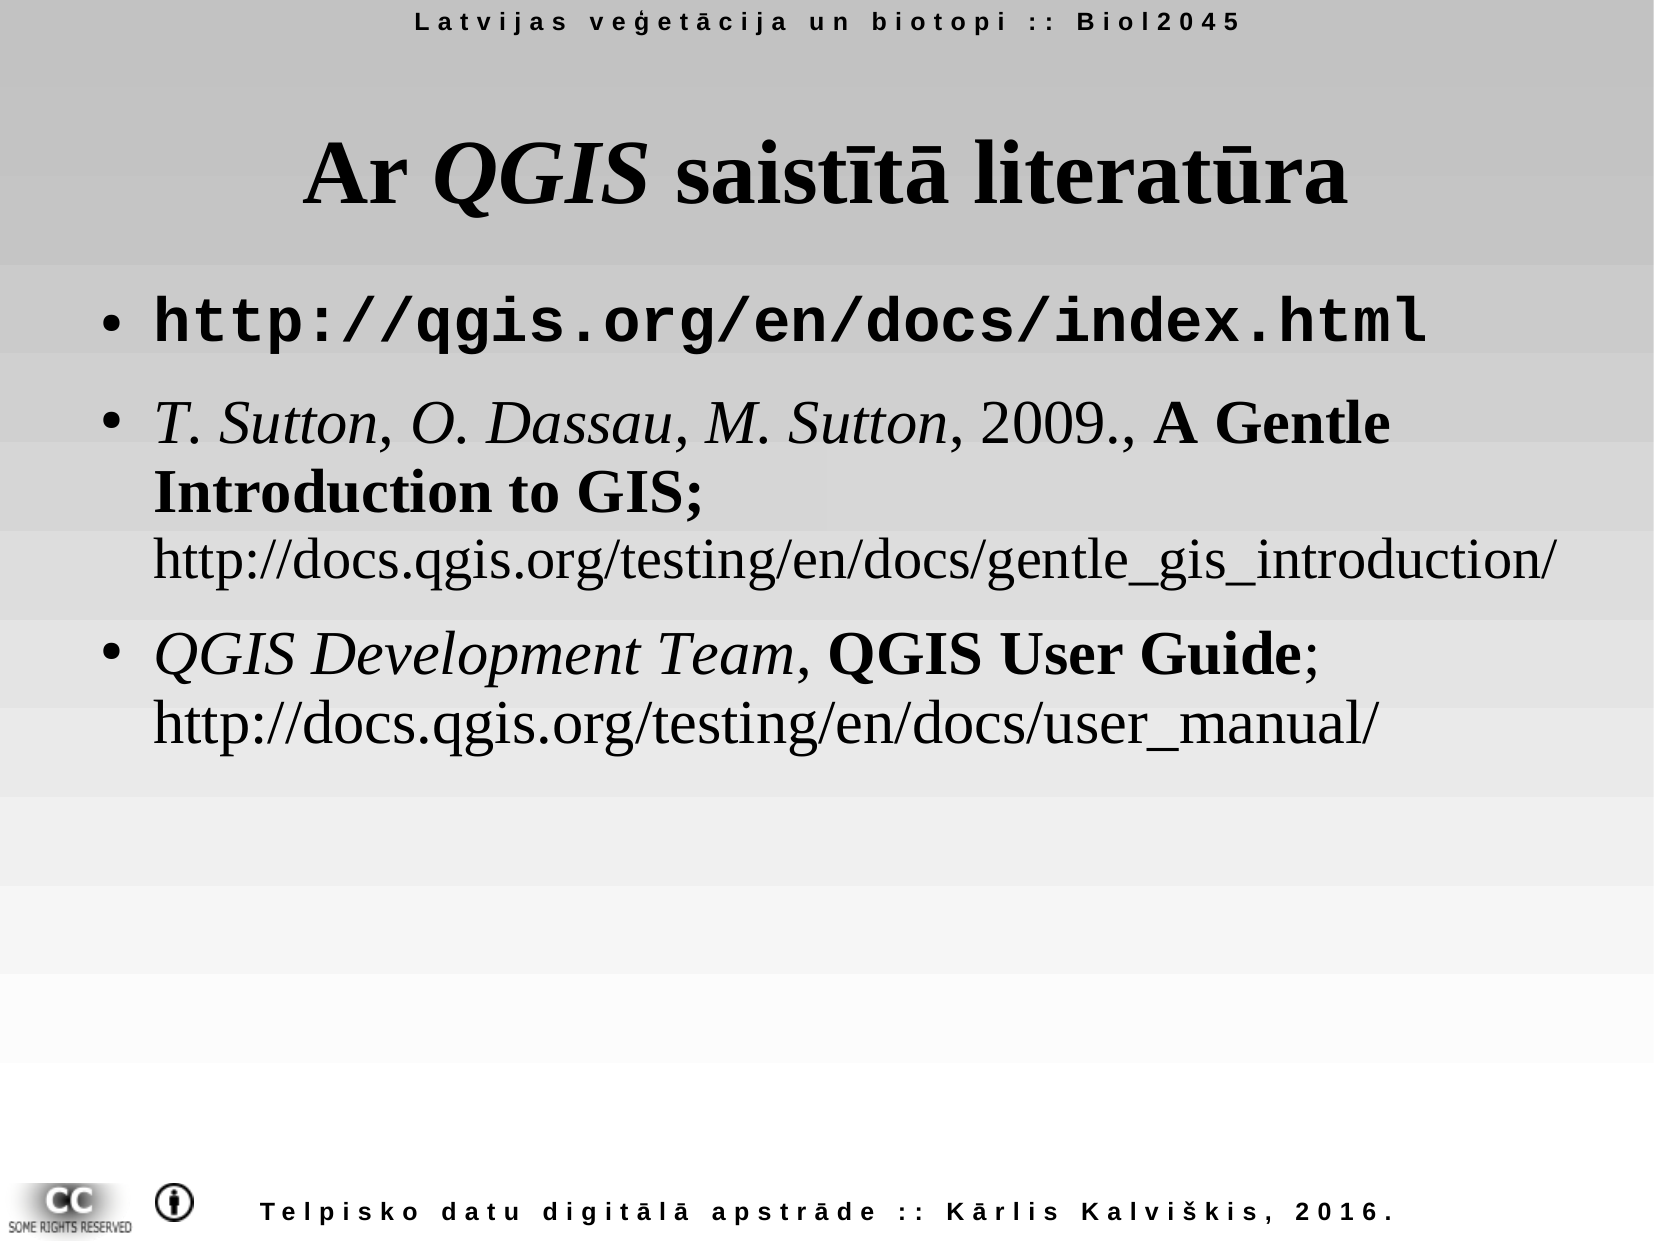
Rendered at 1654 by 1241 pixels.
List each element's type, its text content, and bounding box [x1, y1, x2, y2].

picture [0, 0, 1654, 1241]
list http://qgis.org/en/docs/index.html T. Sutton, O. Dassau, M. Sutton, 2009., A Gentle Introduction to GIS; http://docs.qgis.org/testing/en/docs/gentle_gis_introduction/ QGIS Development Team, QGIS User Guide; http://docs.qgis.org/testing/en/docs/user_manual/ [82, 289, 1571, 1113]
title Ar QGIS saistītā literatūra [29, 49, 1625, 296]
